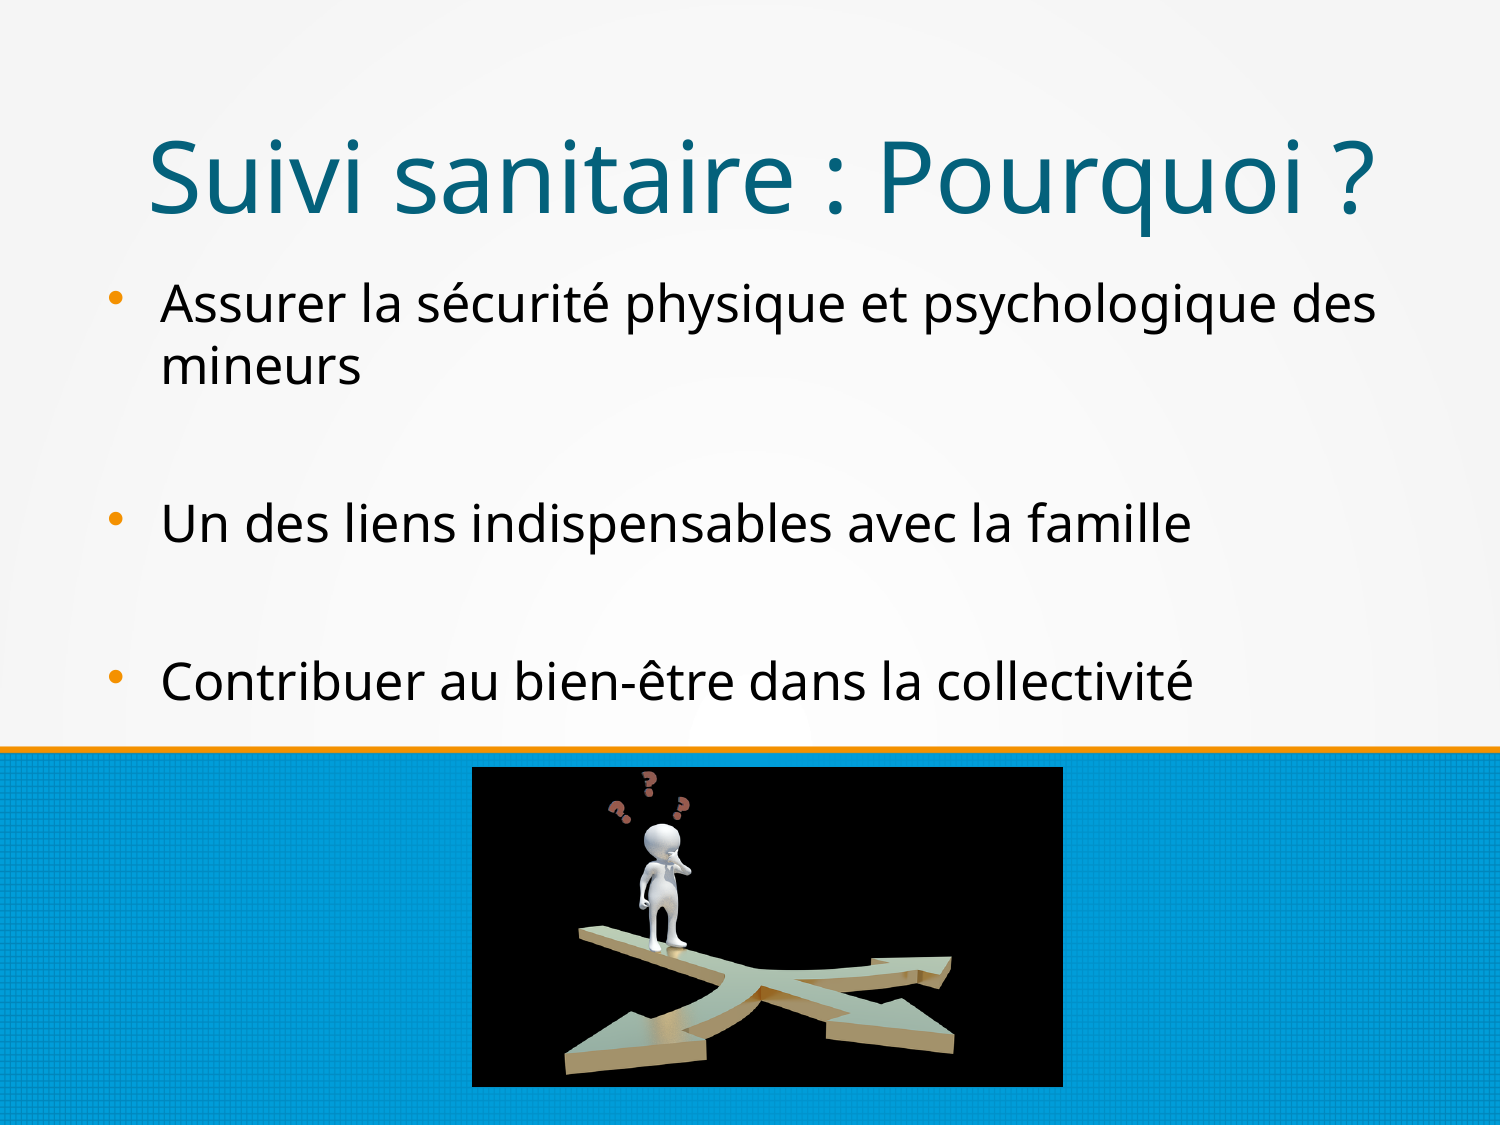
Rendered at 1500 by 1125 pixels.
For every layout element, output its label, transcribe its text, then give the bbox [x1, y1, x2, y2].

list Assurer la sécurité physique et psychologique des mineurs Un des liens indispensables avec la famille Contribuer au bien-être dans la collectivité [75, 262, 1426, 1000]
picture [473, 768, 1062, 1086]
title Suivi sanitaire : Pourquoi ? [37, 40, 1451, 276]
picture [0, 0, 1500, 753]
